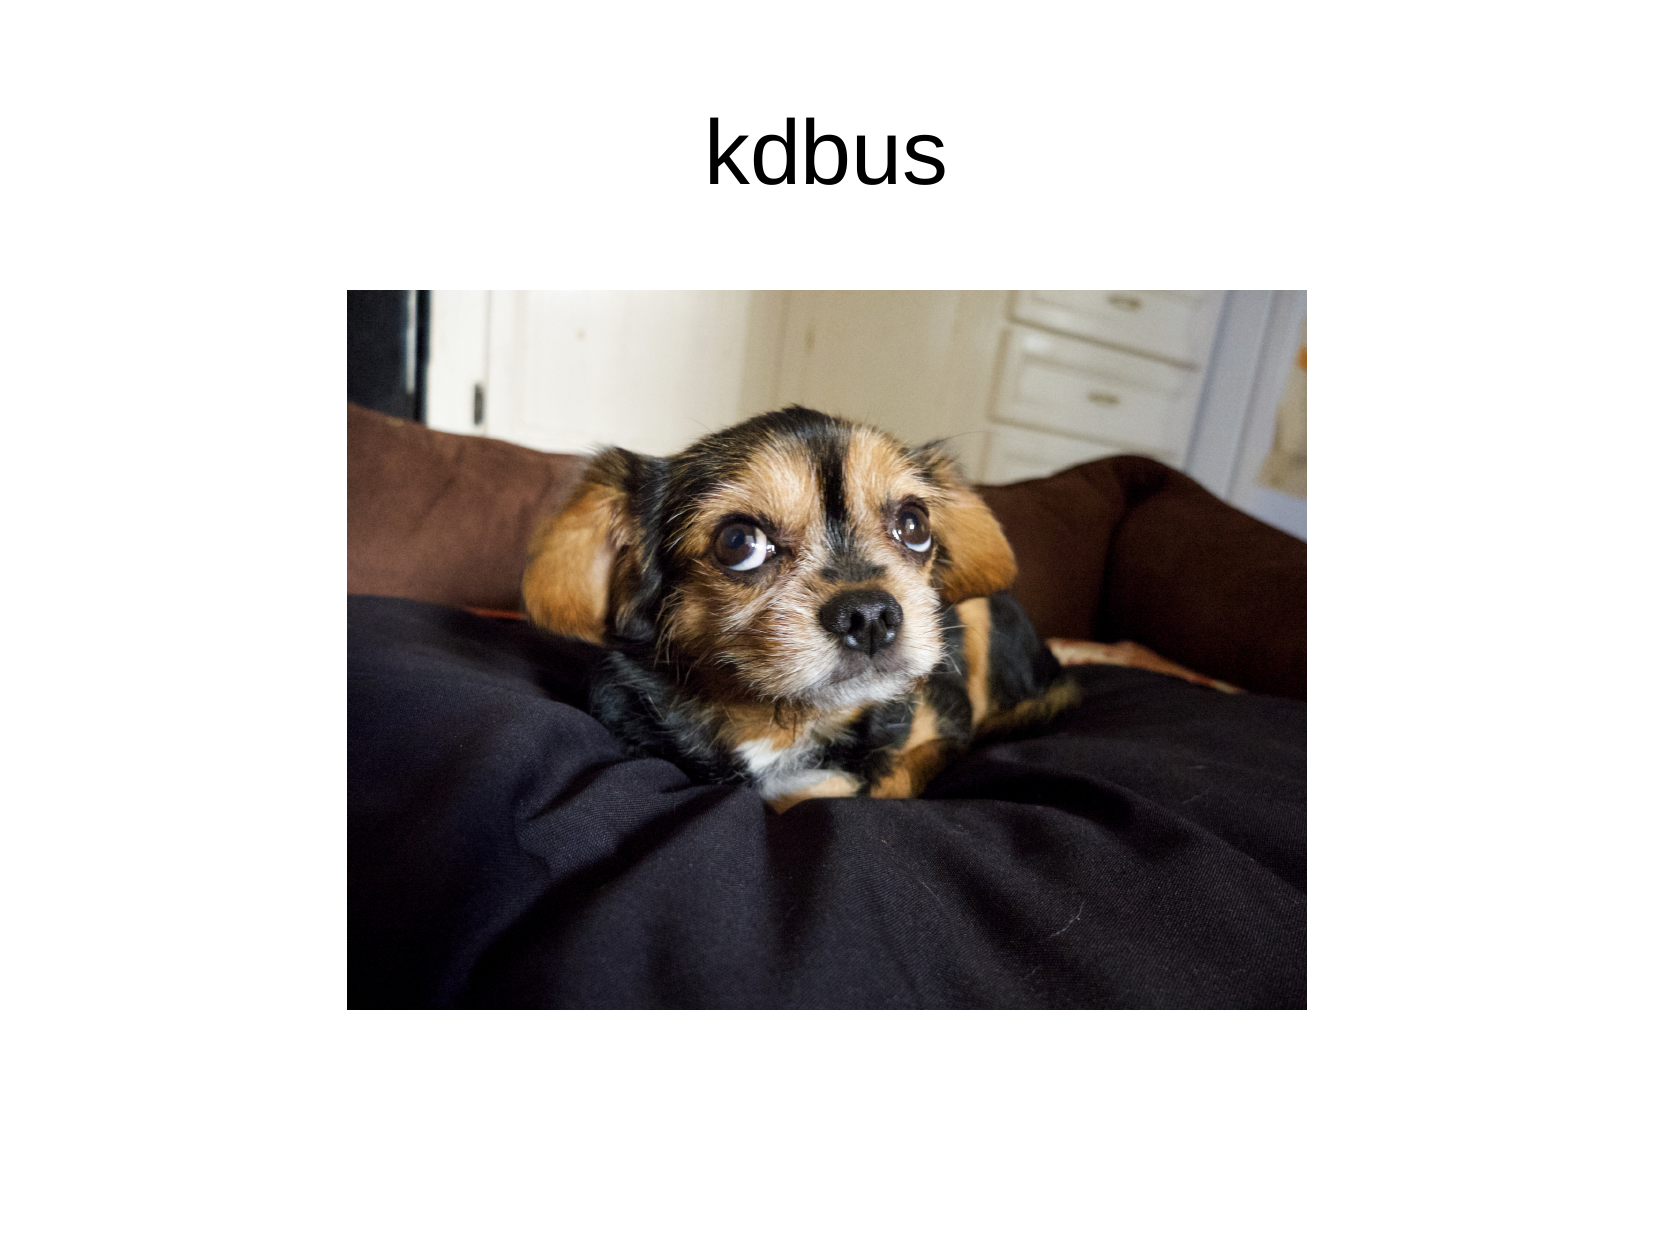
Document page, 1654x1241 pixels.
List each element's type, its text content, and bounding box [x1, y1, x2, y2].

title kdbus [82, 49, 1571, 257]
picture [347, 290, 1307, 1010]
